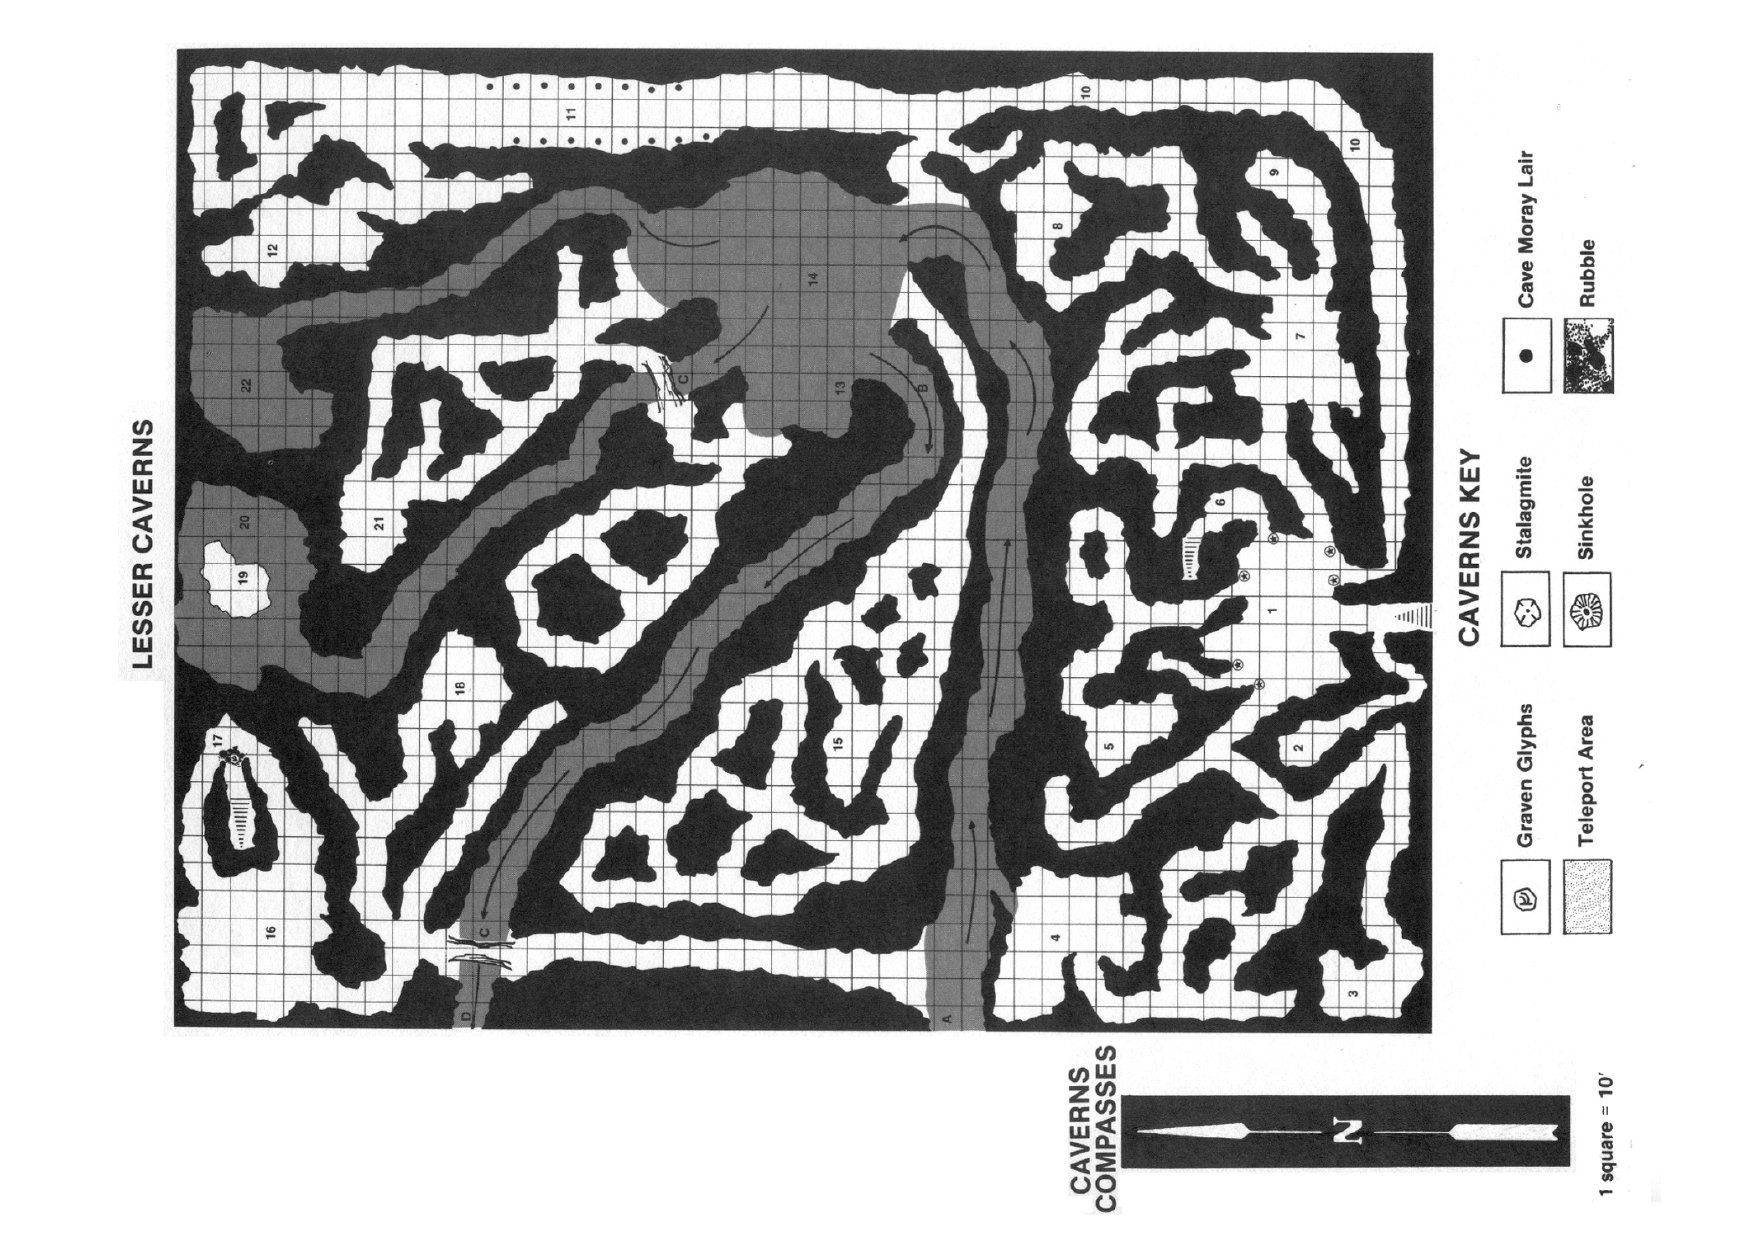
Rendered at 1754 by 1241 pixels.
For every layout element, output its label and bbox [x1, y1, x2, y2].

picture [106, 16, 1672, 1226]
